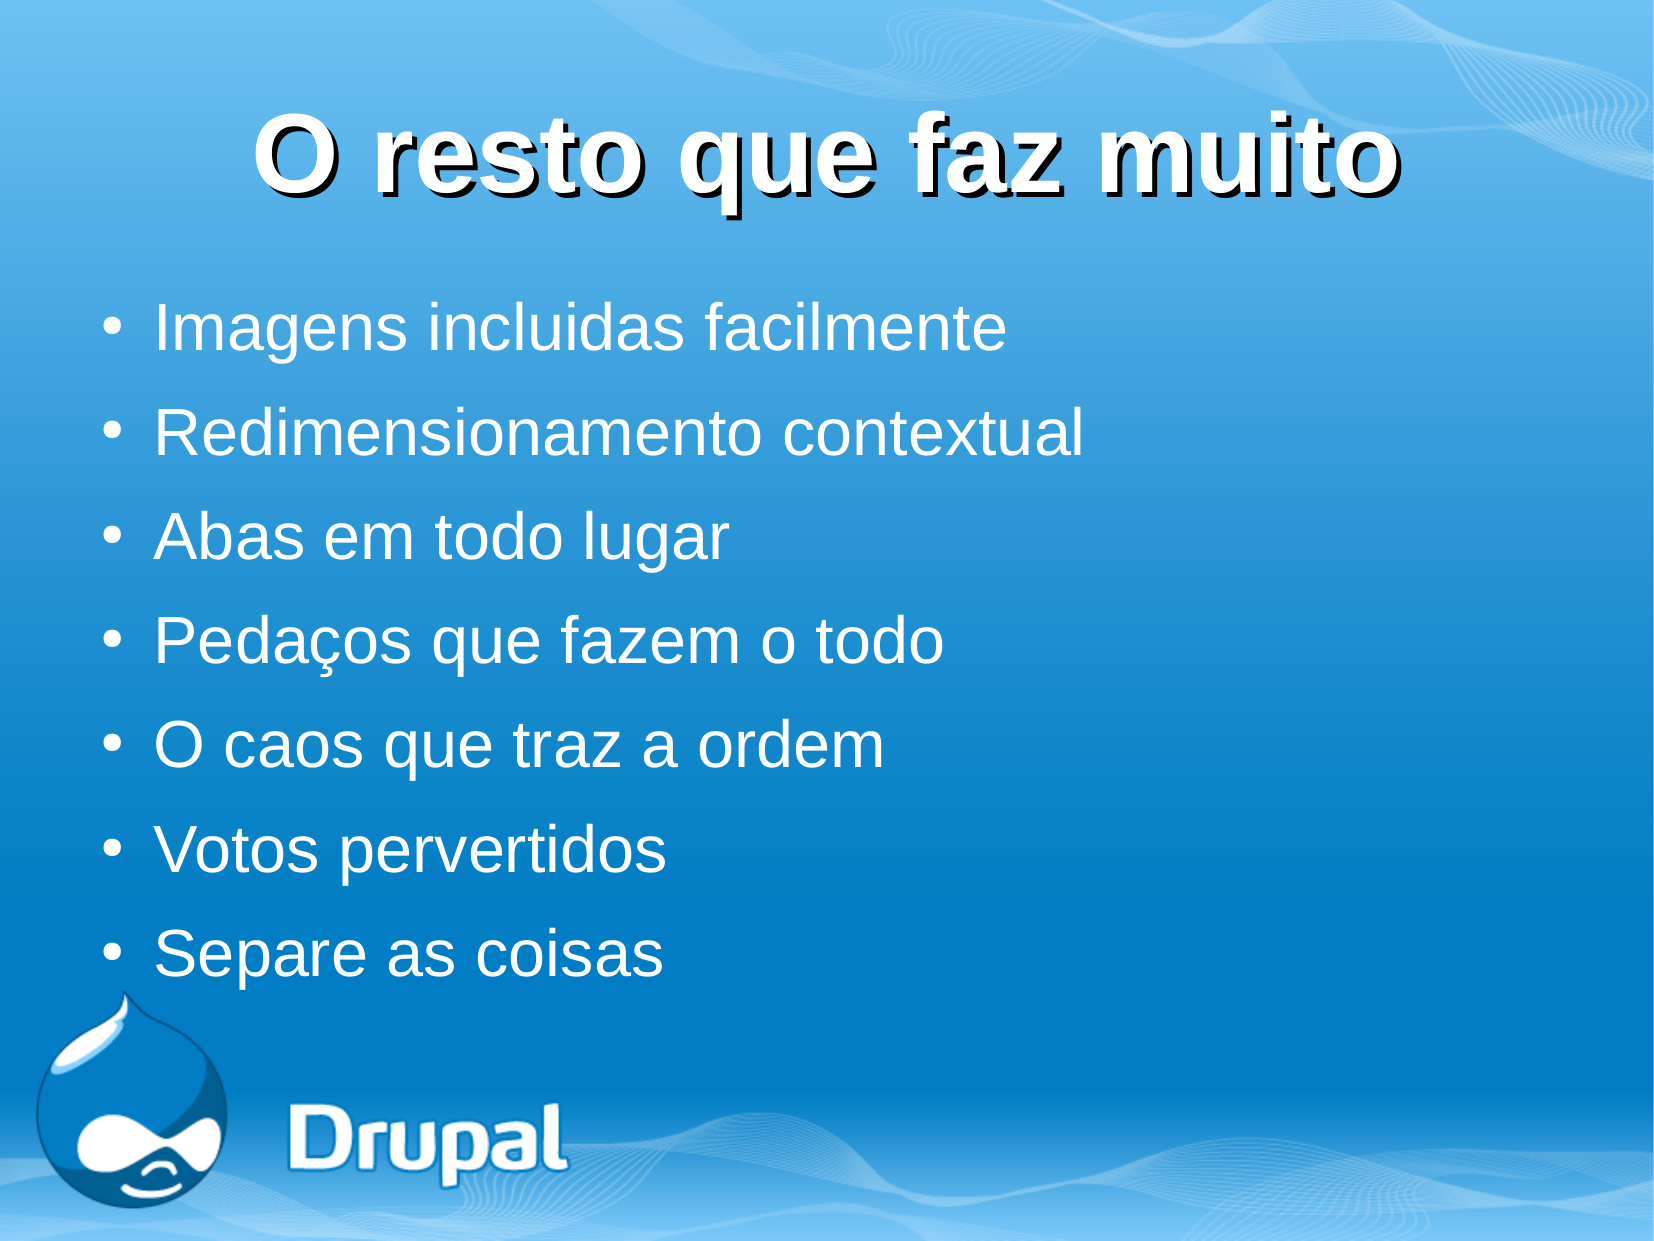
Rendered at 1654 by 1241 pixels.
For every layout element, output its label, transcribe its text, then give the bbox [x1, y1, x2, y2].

picture [0, 0, 1654, 1241]
list Imagens incluidas facilmente Redimensionamento contextual Abas em todo lugar Pedaços que fazem o todo O caos que traz a ordem Votos pervertidos Separe as coisas [82, 290, 1571, 1109]
title O resto que faz muito [82, 49, 1571, 257]
